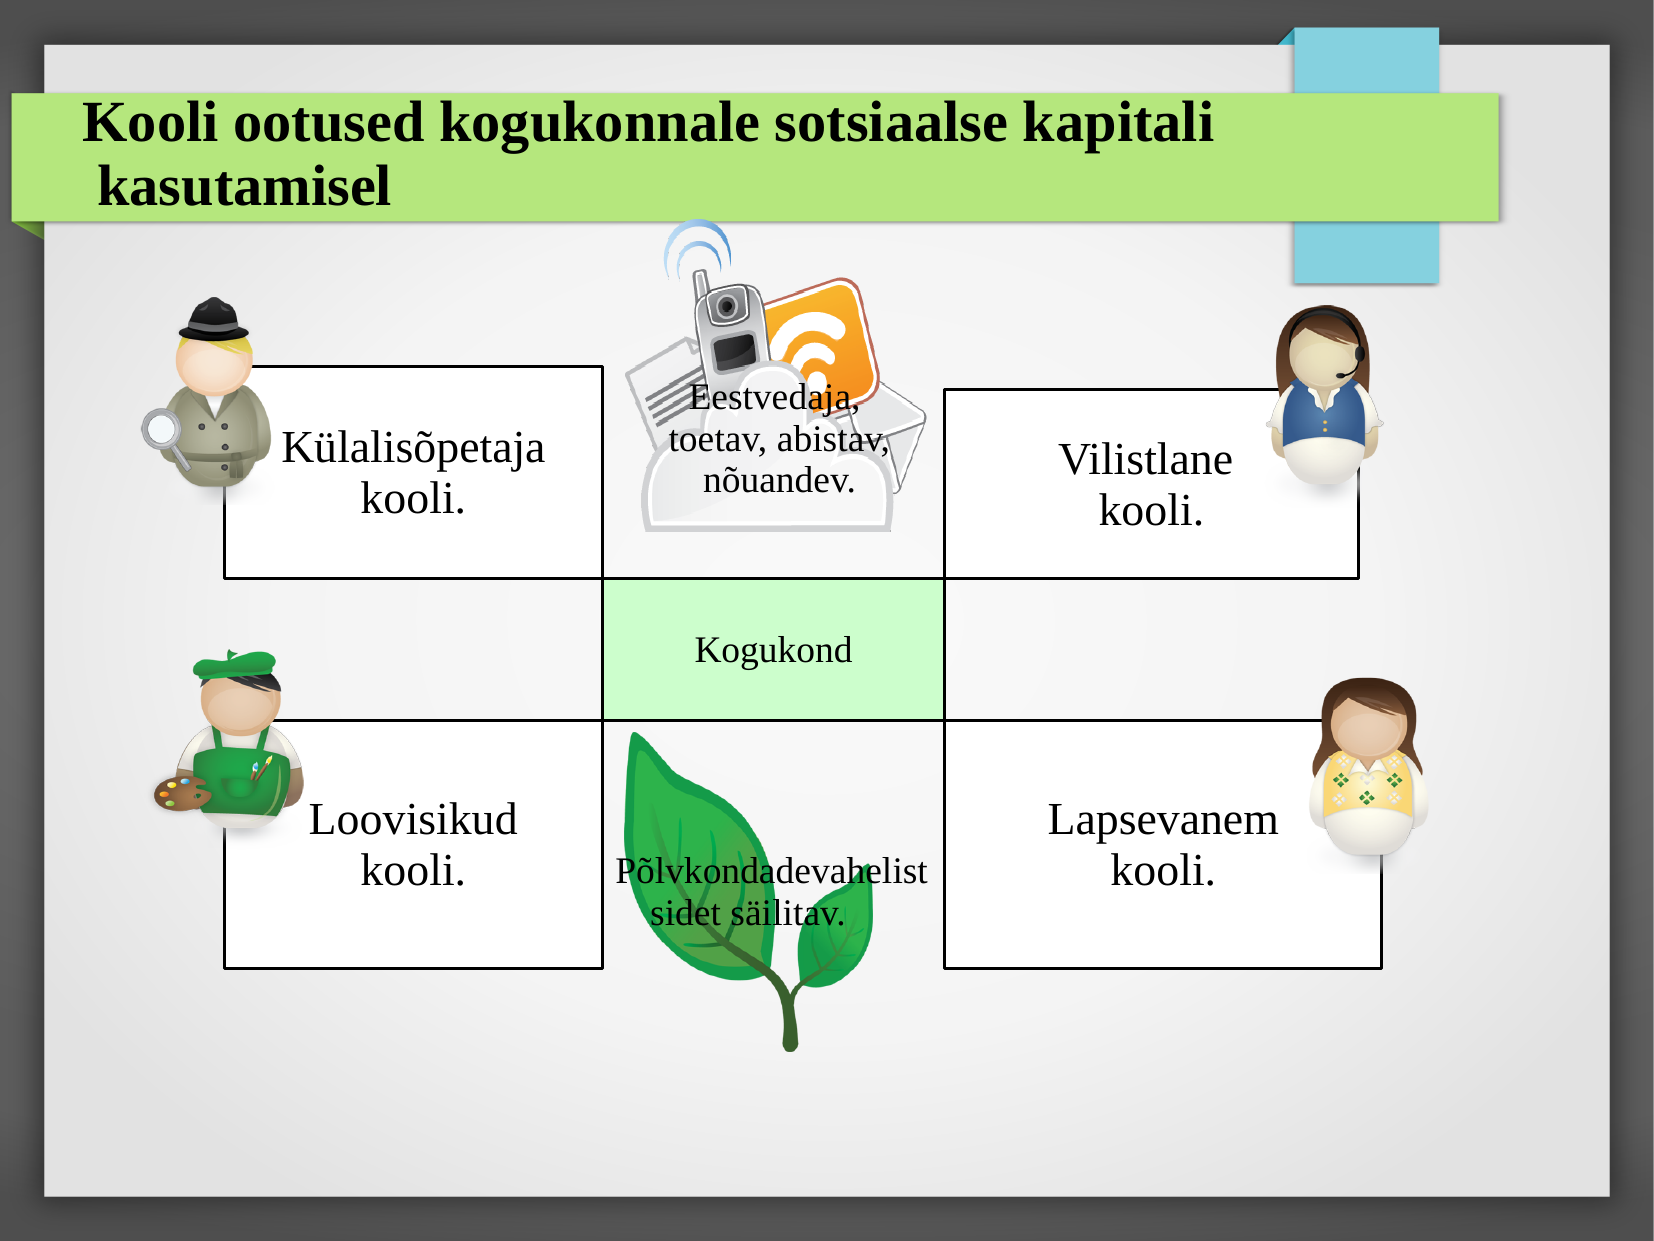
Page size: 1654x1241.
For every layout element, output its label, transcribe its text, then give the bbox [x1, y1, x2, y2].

title Kooli ootused kogukonnale sotsiaalse kapitali kasutamisel [82, 87, 1264, 220]
text_box Vilistlane kooli. [944, 389, 1359, 579]
text_box Loovisikud kooli. [224, 720, 603, 969]
text_box Kogukond [602, 578, 945, 721]
text_box Lapsevanem kooli. [944, 720, 1382, 969]
text_box Külalisõpetaja kooli. [224, 366, 603, 579]
picture [0, 0, 1654, 1241]
